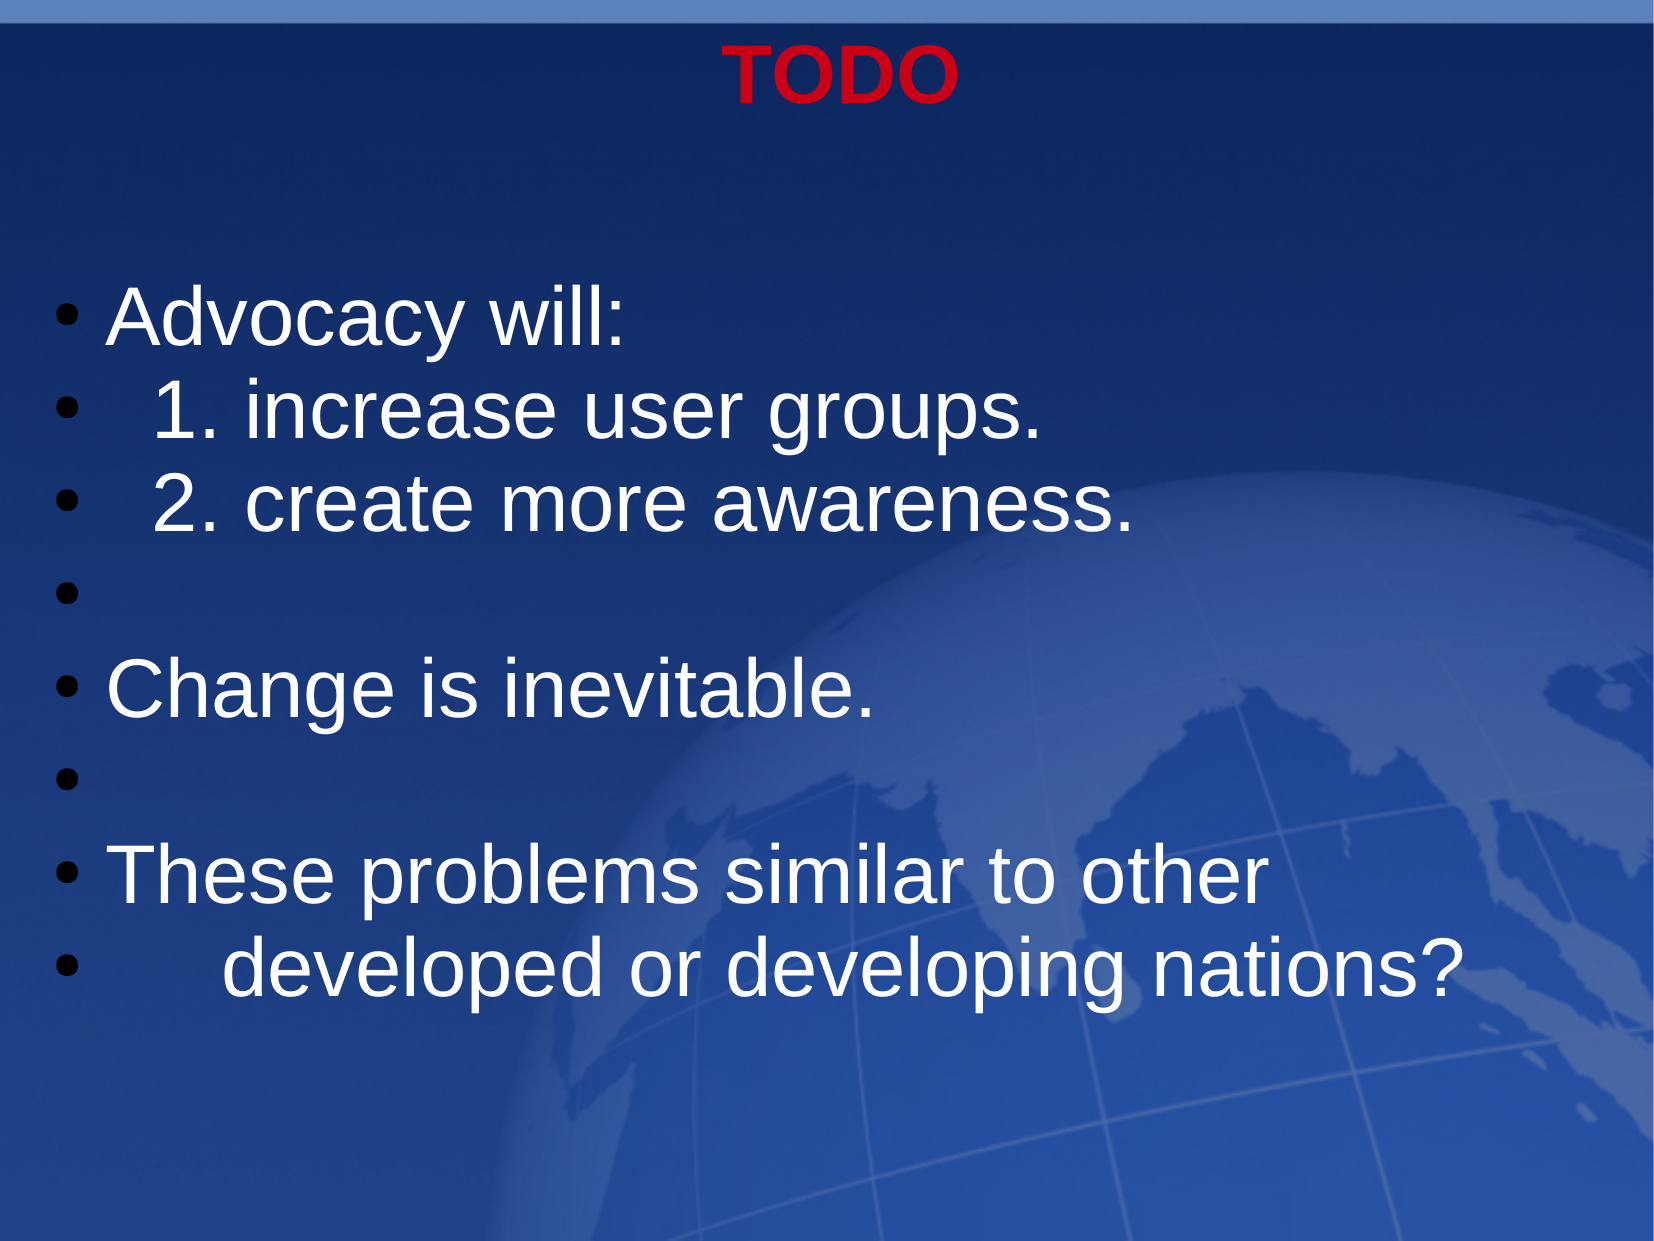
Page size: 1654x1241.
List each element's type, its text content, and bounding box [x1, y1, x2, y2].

text_box TODO [109, 20, 1573, 143]
text_box Advocacy will: 1. increase user groups. 2. create more awareness. Change is inevitable. These problems similar to other developed or developing nations? [37, 262, 1576, 1104]
picture [0, 0, 1654, 1241]
